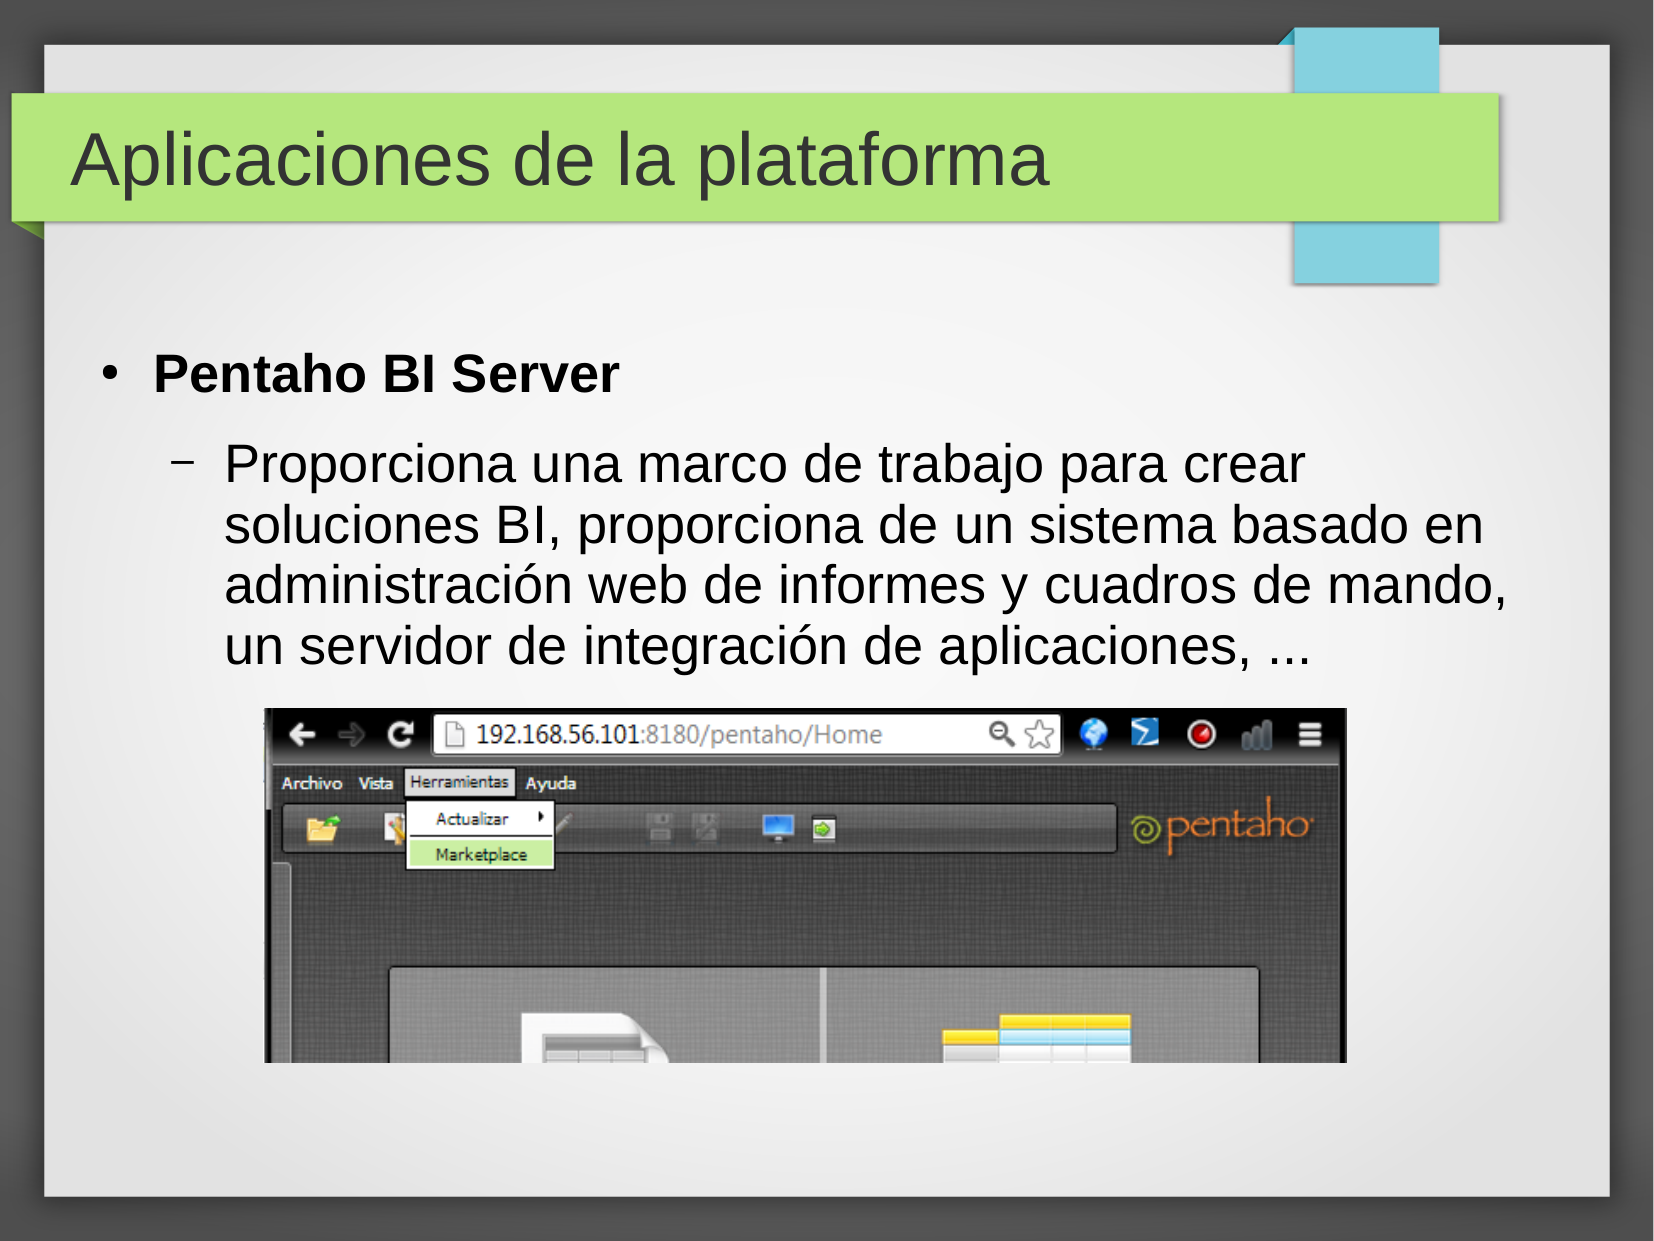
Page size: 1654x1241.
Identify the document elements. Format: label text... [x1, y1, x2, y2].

picture [0, 0, 1654, 1241]
title Aplicaciones de la plataforma [70, 106, 1229, 213]
list Pentaho BI Server Proporciona una marco de trabajo para crear soluciones BI, proporciona de un sistema basado en administración web de informes y cuadros de mando, un servidor de integración de aplicaciones, ... [82, 343, 1538, 1063]
